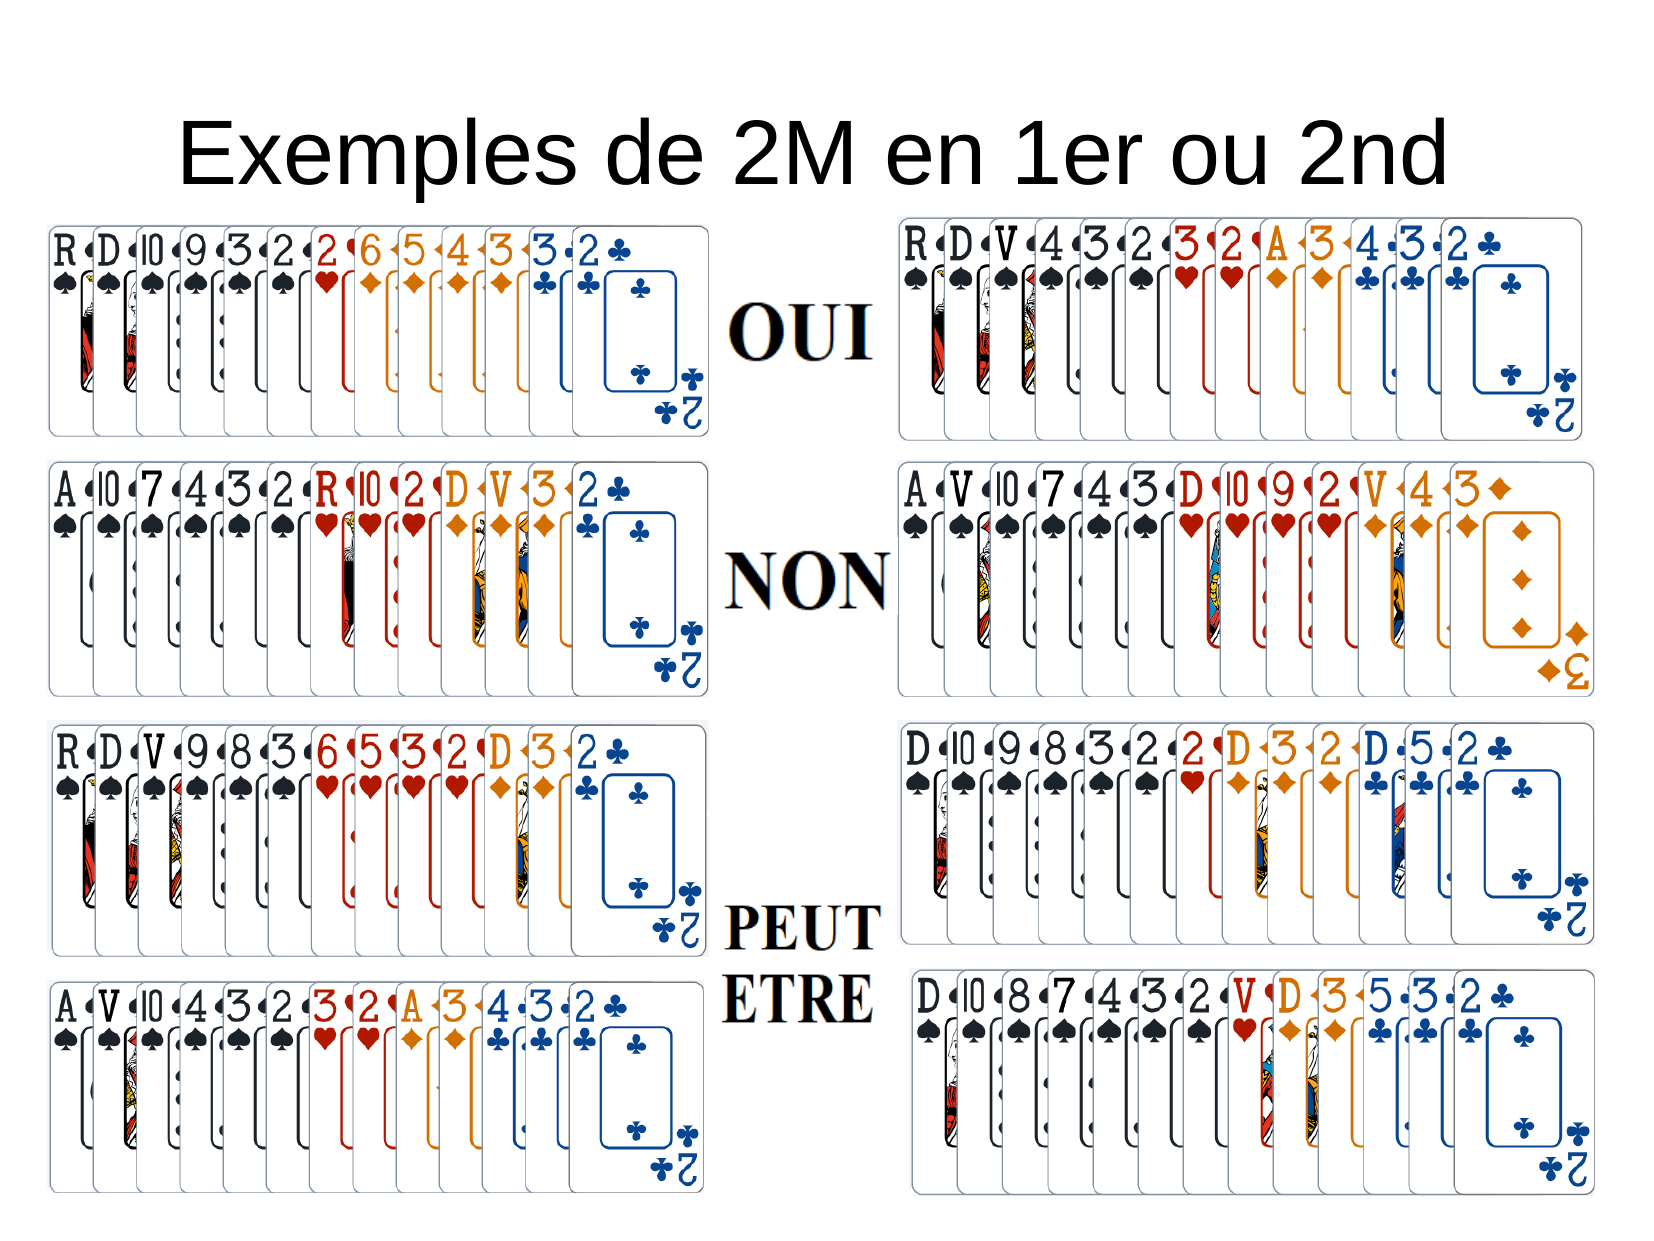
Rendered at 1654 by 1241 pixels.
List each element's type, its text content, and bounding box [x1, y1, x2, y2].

title Exemples de 2M en 1er ou 2nd [82, 49, 1571, 257]
picture [909, 968, 1595, 1196]
picture [720, 460, 1595, 697]
picture [897, 216, 1583, 441]
picture [47, 224, 709, 438]
picture [47, 460, 709, 697]
picture [720, 968, 875, 1028]
picture [721, 295, 886, 366]
picture [720, 897, 886, 957]
picture [47, 980, 704, 1193]
picture [897, 720, 1595, 945]
picture [47, 720, 709, 957]
